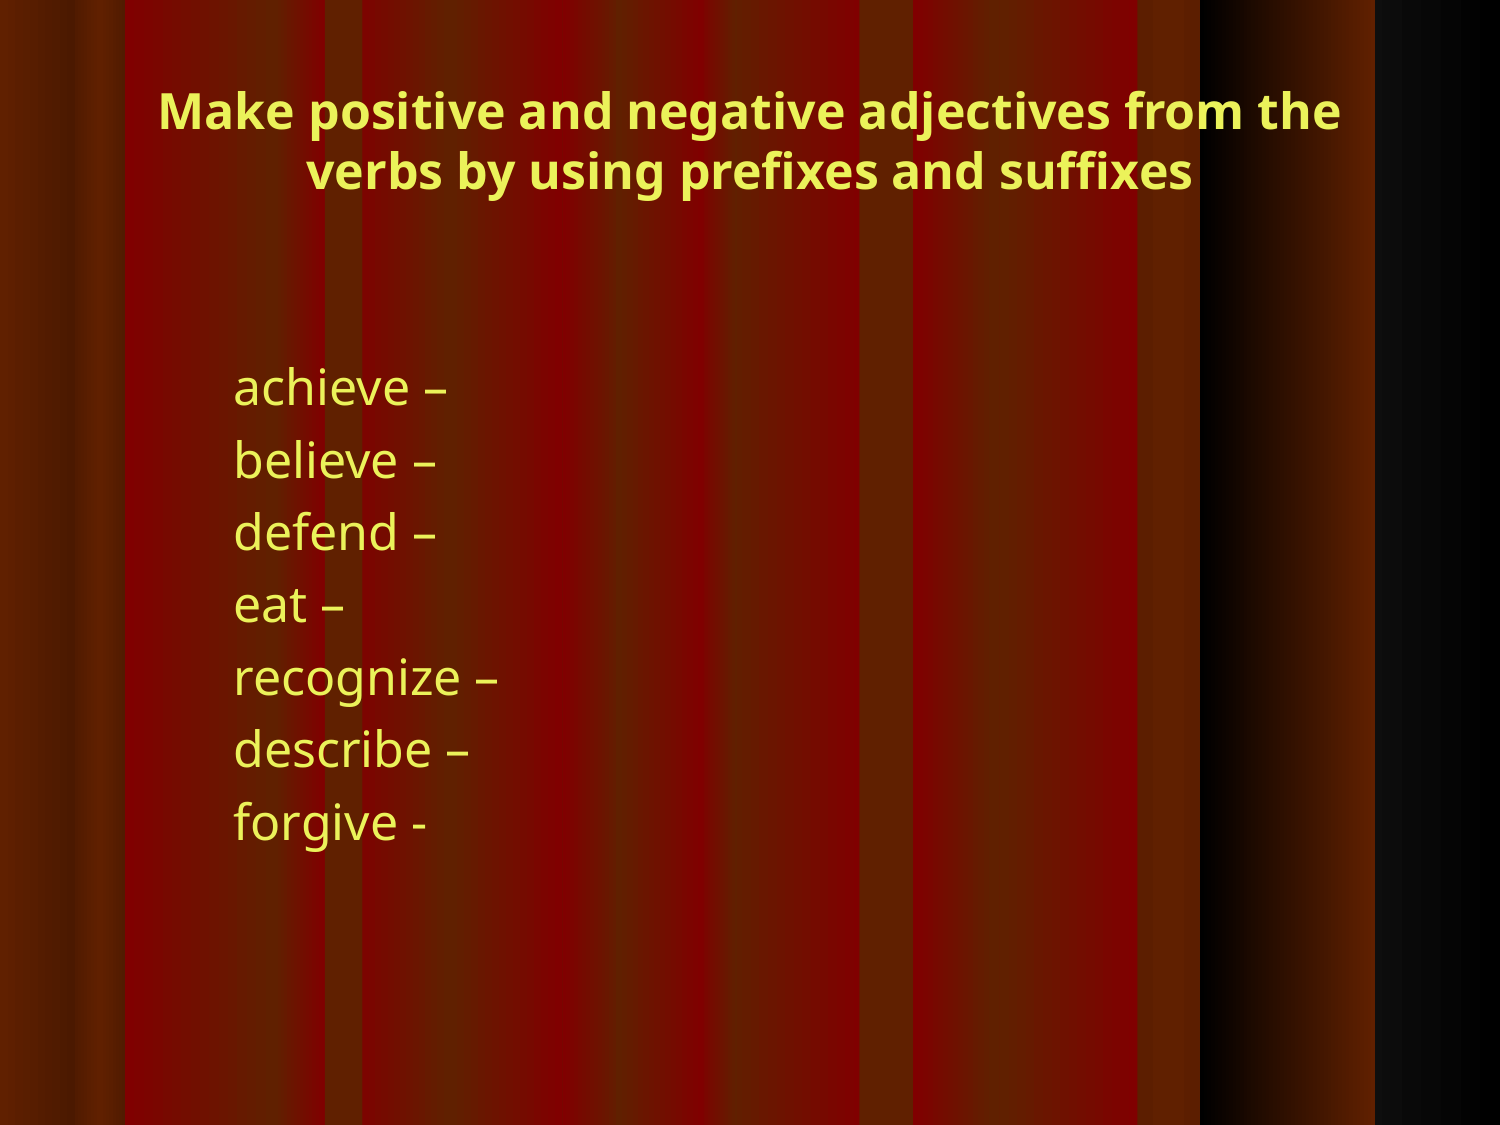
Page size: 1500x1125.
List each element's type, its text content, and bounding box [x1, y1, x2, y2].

title Make positive and negative adjectives from the verbs by using prefixes and suffixes [75, 37, 1425, 241]
list achieve – believe – defend – eat – recognize – describe – forgive - [218, 255, 939, 931]
